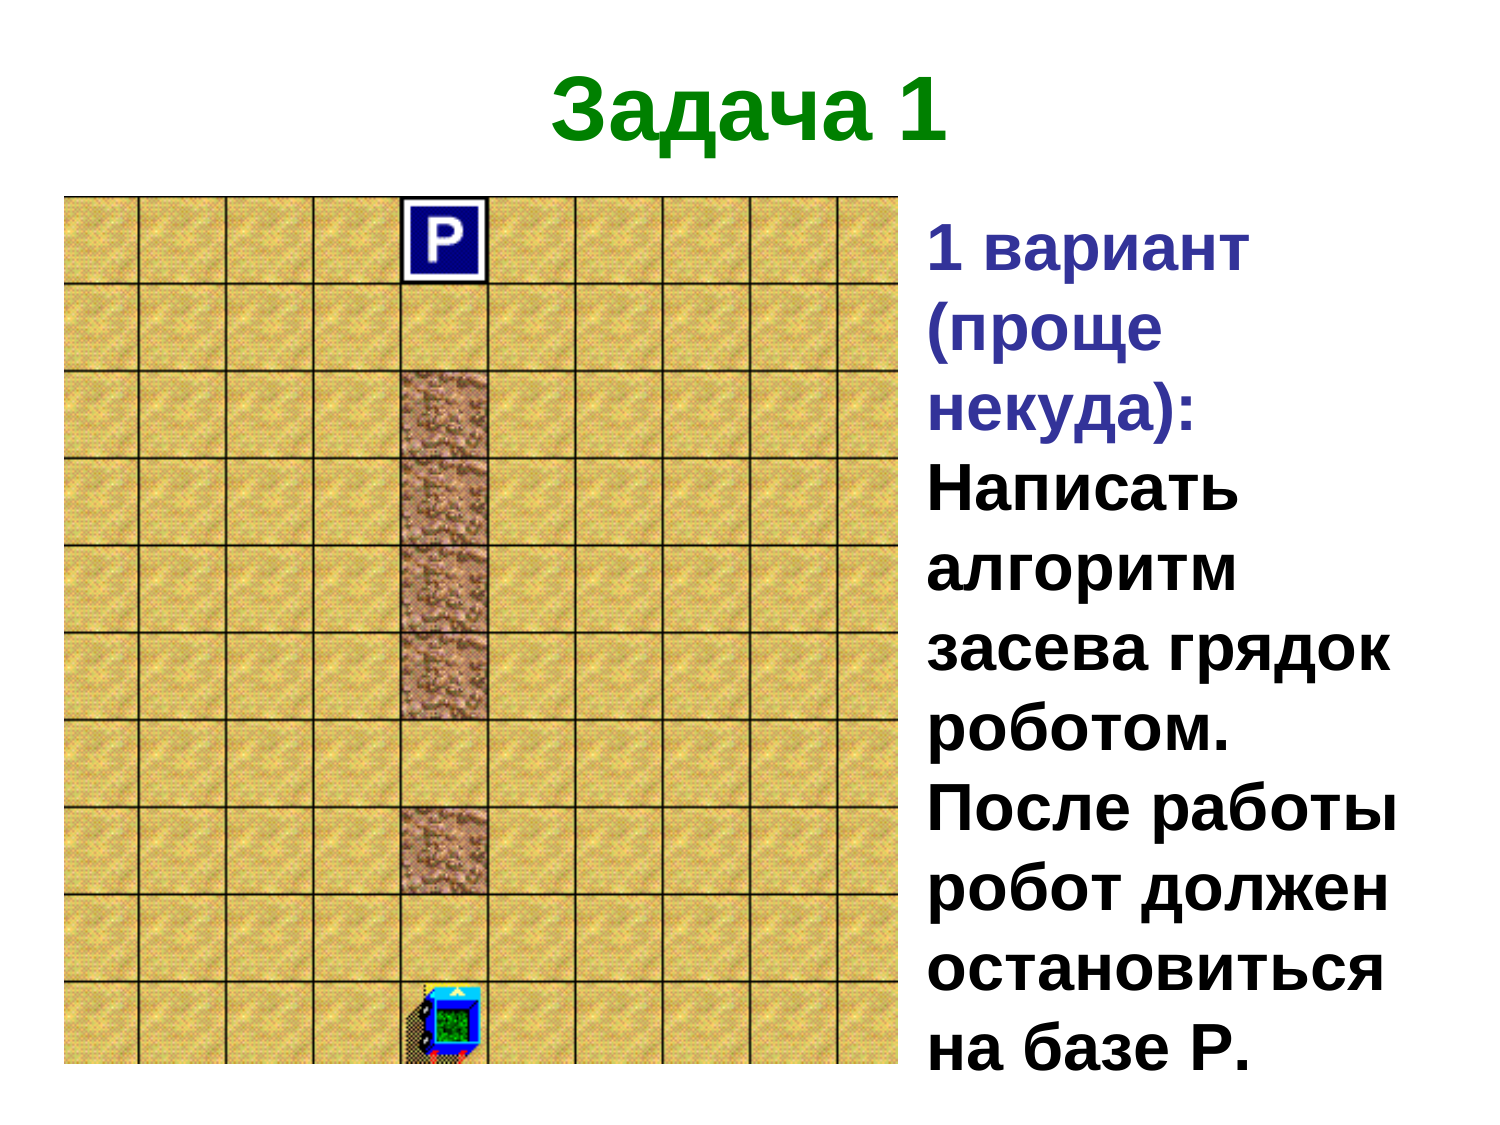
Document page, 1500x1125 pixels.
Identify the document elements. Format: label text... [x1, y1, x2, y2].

text_box 1 вариант (проще некуда): Написать алгоритм засева грядок роботом. После работы робот должен остановиться на базе P. [911, 196, 1459, 1092]
title Задача 1 [75, 45, 1426, 173]
chart [64, 196, 898, 1065]
